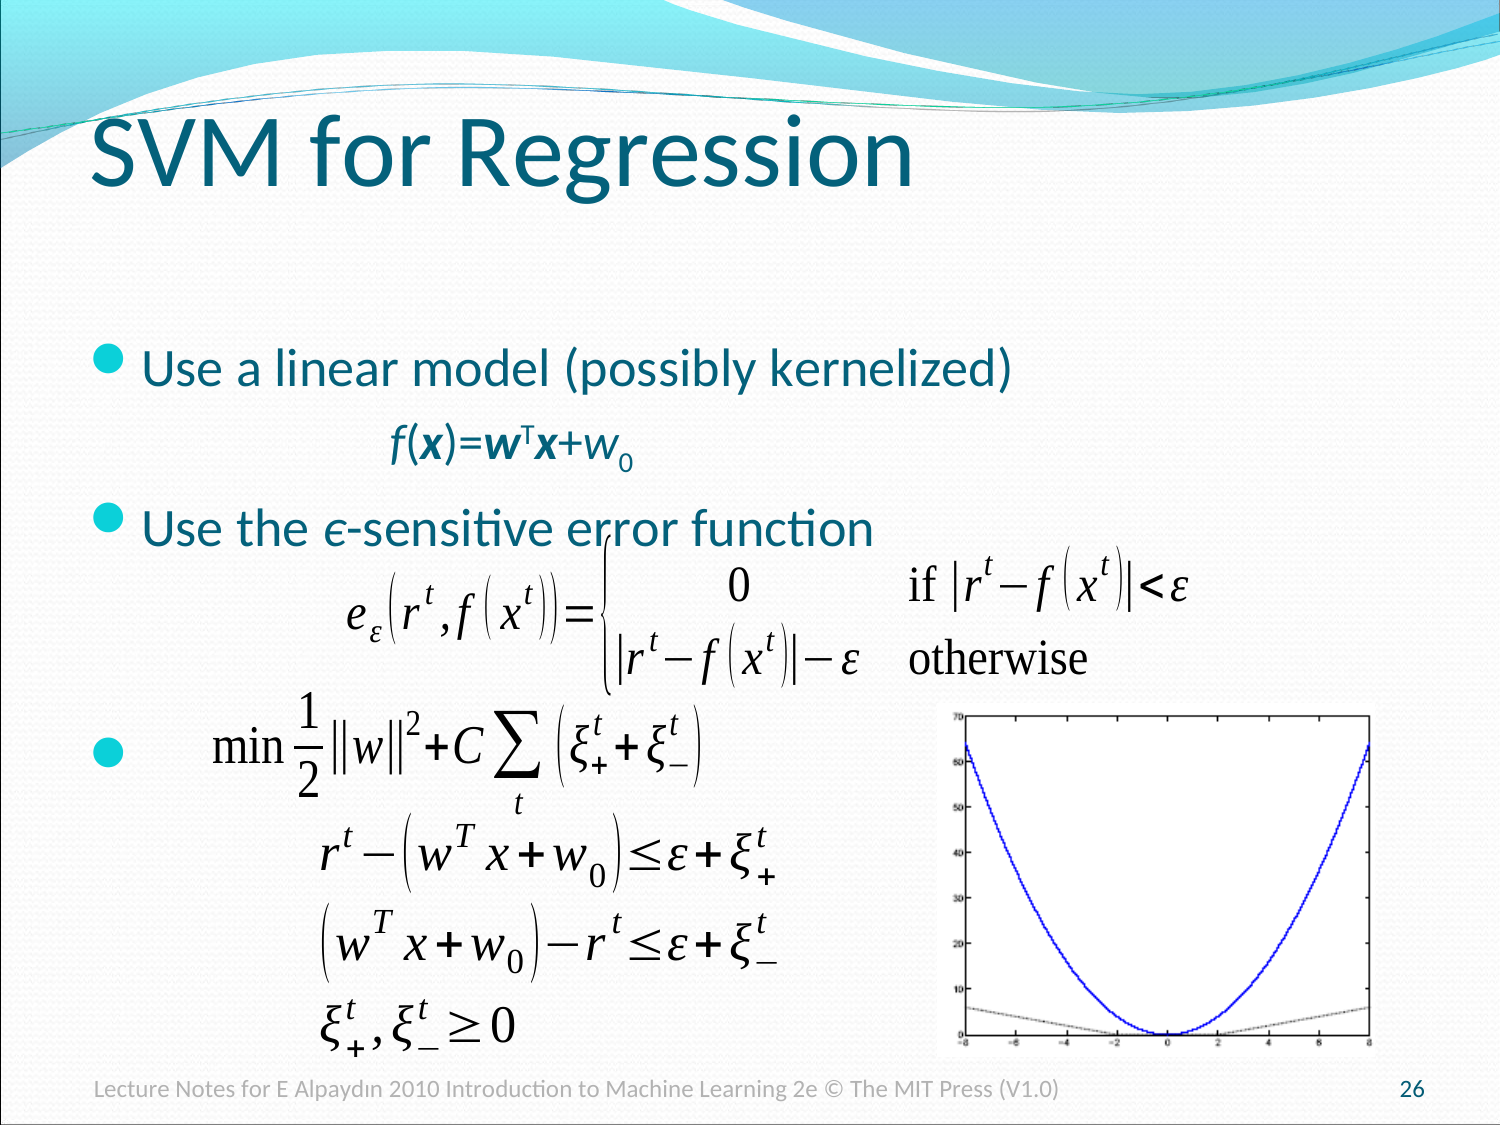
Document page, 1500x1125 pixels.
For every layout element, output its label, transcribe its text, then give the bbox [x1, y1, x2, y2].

text_box Lecture Notes for E Alpaydın 2010 Introduction to Machine Learning 2e © The MIT Press (V1.0) [93, 1042, 1254, 1103]
chart [200, 530, 1213, 1042]
picture [0, 0, 1500, 1125]
text_box SVM for Regression [75, 75, 1426, 212]
text_box <number> [1299, 1042, 1426, 1103]
text_box Use a linear model (possibly kernelized) f(x)=wTx+w0 Use the є-sensitive error function [75, 324, 1426, 963]
